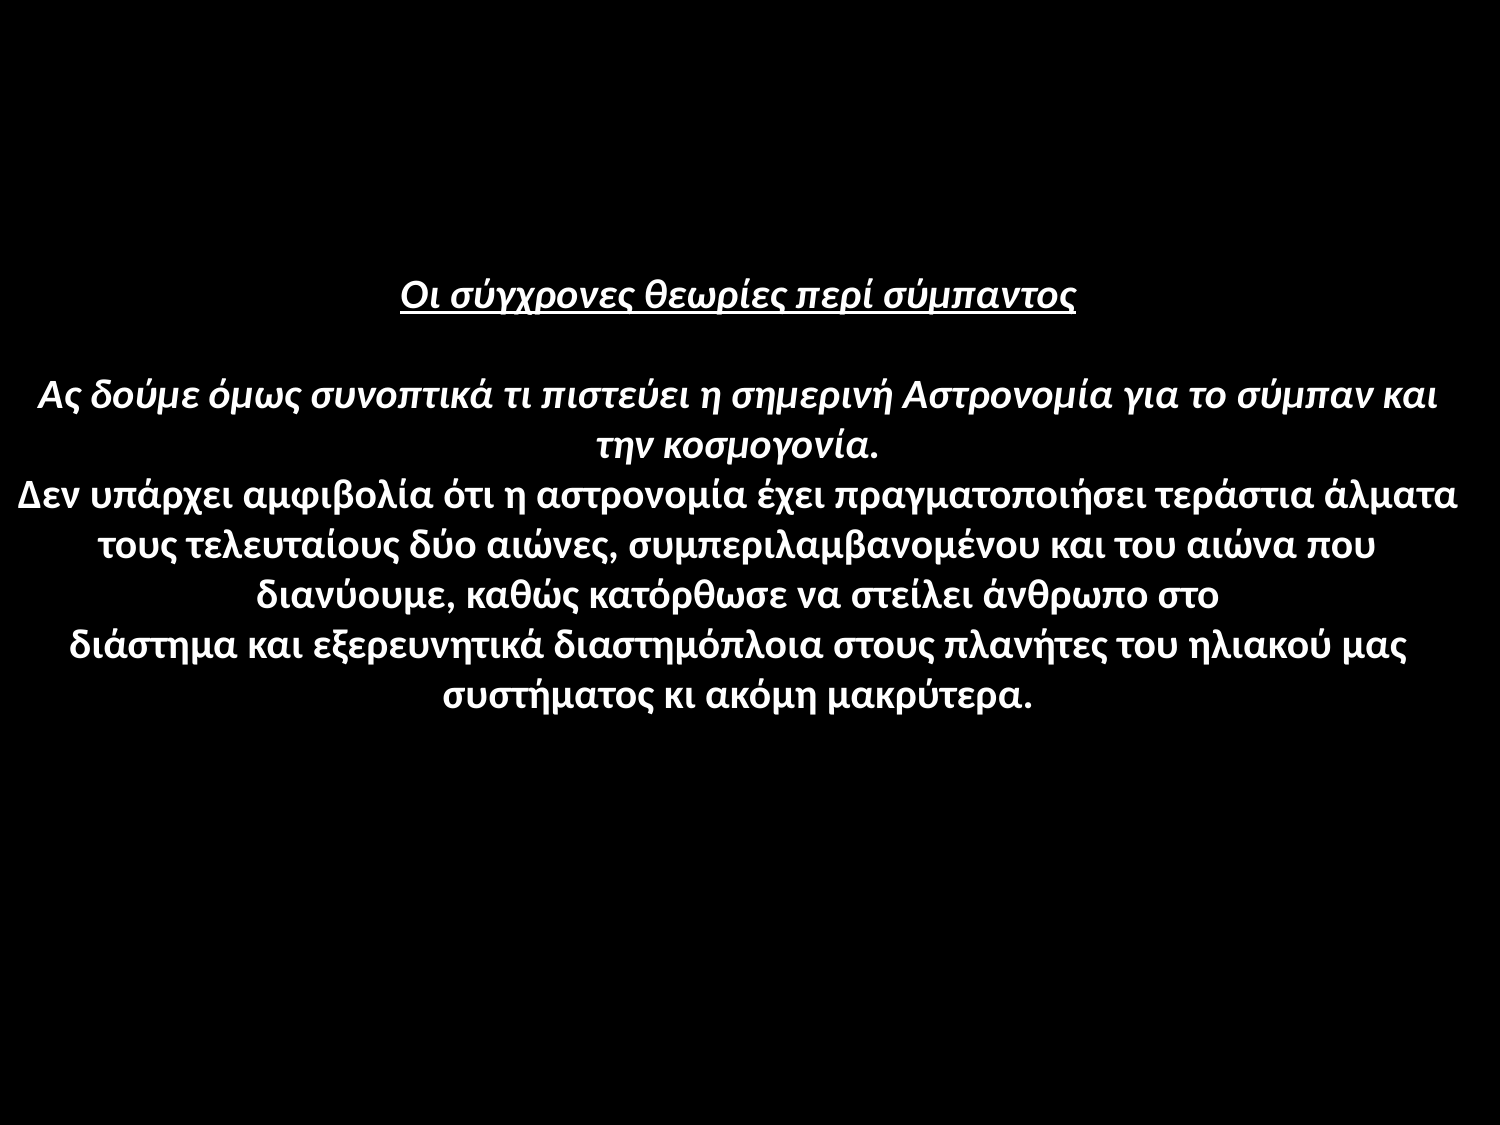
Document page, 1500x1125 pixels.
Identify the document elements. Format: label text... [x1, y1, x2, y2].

text_box Οι σύγχρονες θεωρίες περί σύμπαντος Ας δούμε όμως συνοπτικά τι πιστεύει η σημερινή Αστρονομία για το σύμπαν και την κοσμογονία. Δεν υπάρχει αμφιβολία ότι η αστρονομία έχει πραγματοποιήσει τεράστια άλματα τους τελευταίους δύο αιώνες, συμπεριλαμβανομένου και του αιώνα που διανύουμε, καθώς κατόρθωσε να στείλει άνθρωπο στο διάστημα και εξερευνητικά διαστημόπλοια στους πλανήτες του ηλιακού μας συστήματος κι ακόμη μακρύτερα. [0, 259, 1477, 770]
